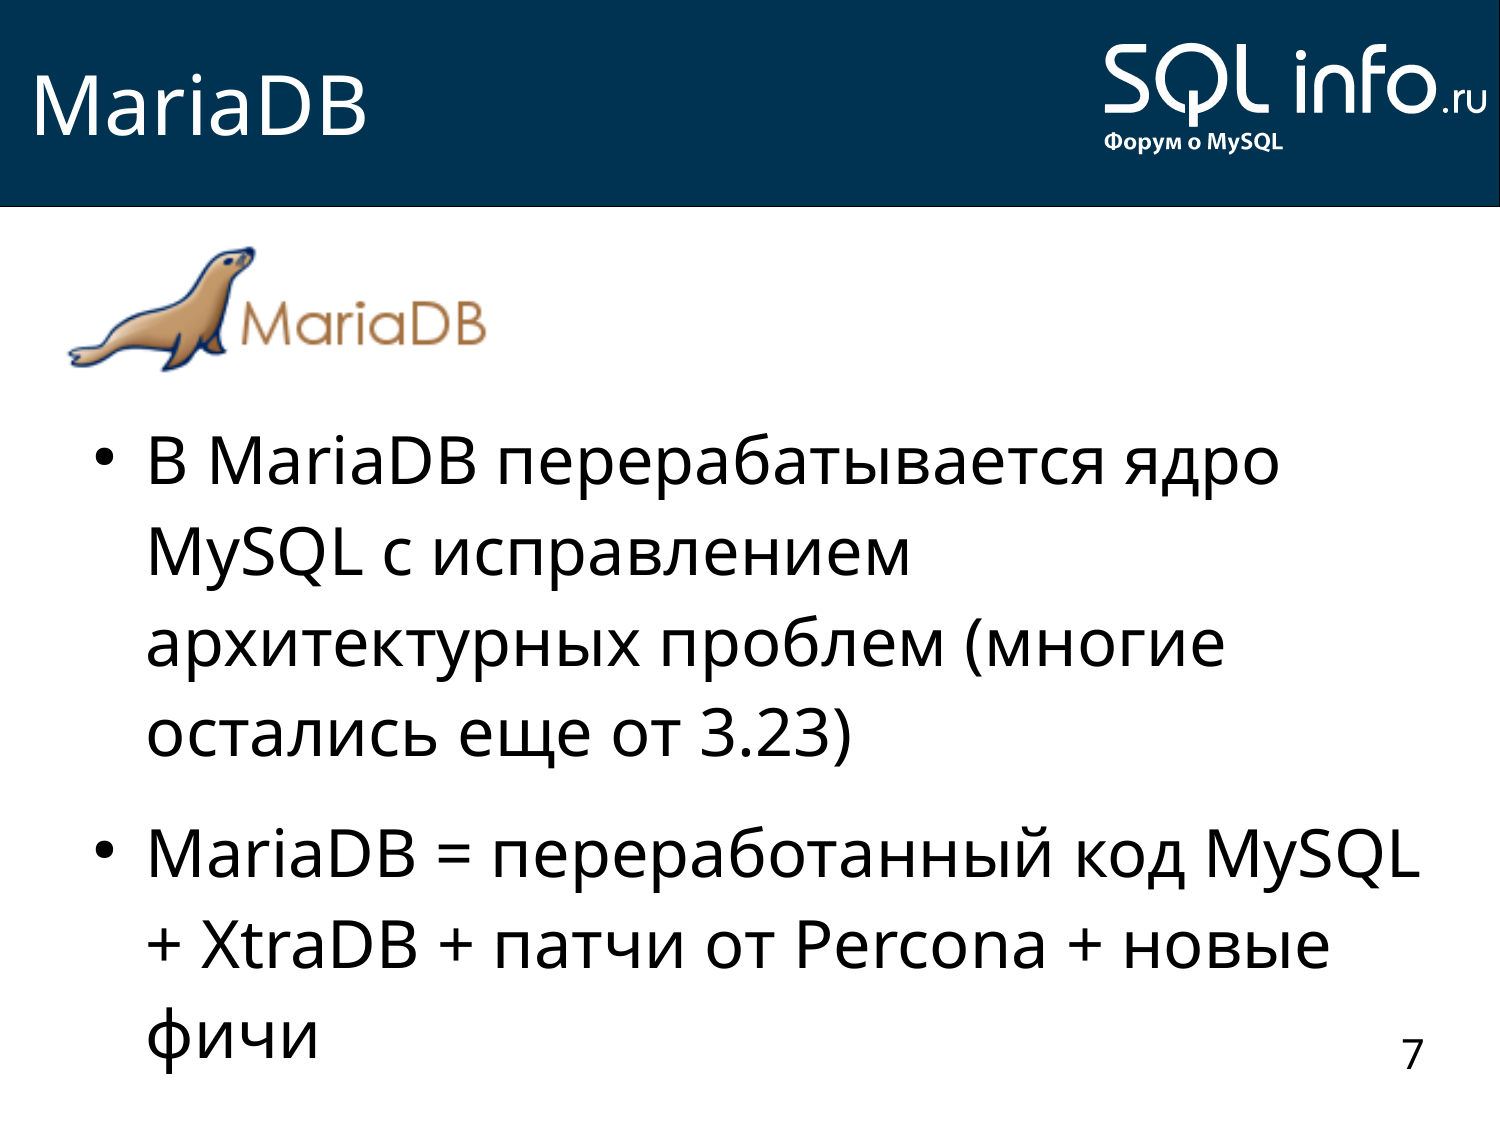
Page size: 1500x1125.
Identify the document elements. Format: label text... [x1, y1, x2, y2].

list В MariaDB перерабатывается ядро MySQL с исправлением архитектурных проблем (многие остались еще от 3.23) MariaDB = переработанный код MySQL + XtraDB + патчи от Percona + новые фичи Разрабатываются открытые аналоги всех возможностей MySQL Enterprise (например, pluggable authentication) [75, 413, 1425, 1093]
picture [47, 236, 509, 384]
title MariaDB [29, 0, 1093, 207]
picture [1093, 29, 1495, 166]
